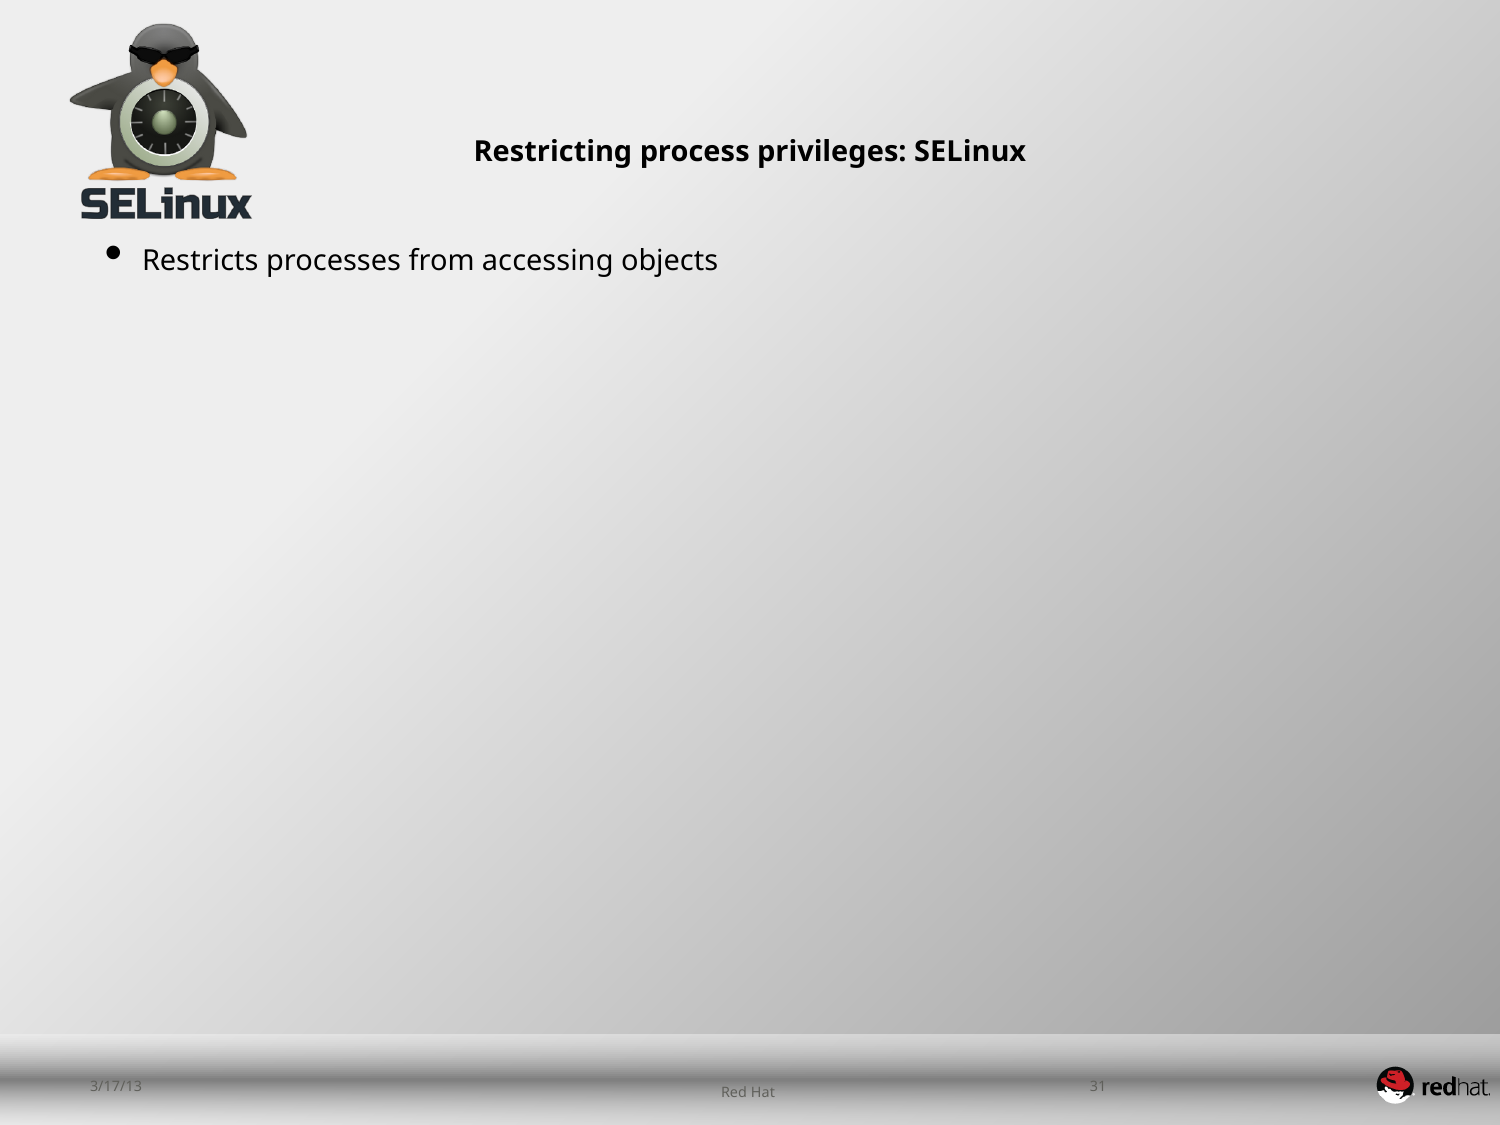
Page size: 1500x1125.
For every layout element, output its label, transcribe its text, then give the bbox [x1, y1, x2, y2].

slide_number 3/17/13 [75, 1051, 425, 1112]
picture [60, 14, 256, 219]
list Restricts processes from accessing objects [74, 209, 1425, 1012]
title Restricting process privileges: SELinux [256, 22, 1426, 188]
picture [1364, 1057, 1500, 1110]
slide_number <number> [1074, 1051, 1337, 1112]
footer Red Hat [300, 1065, 1200, 1110]
